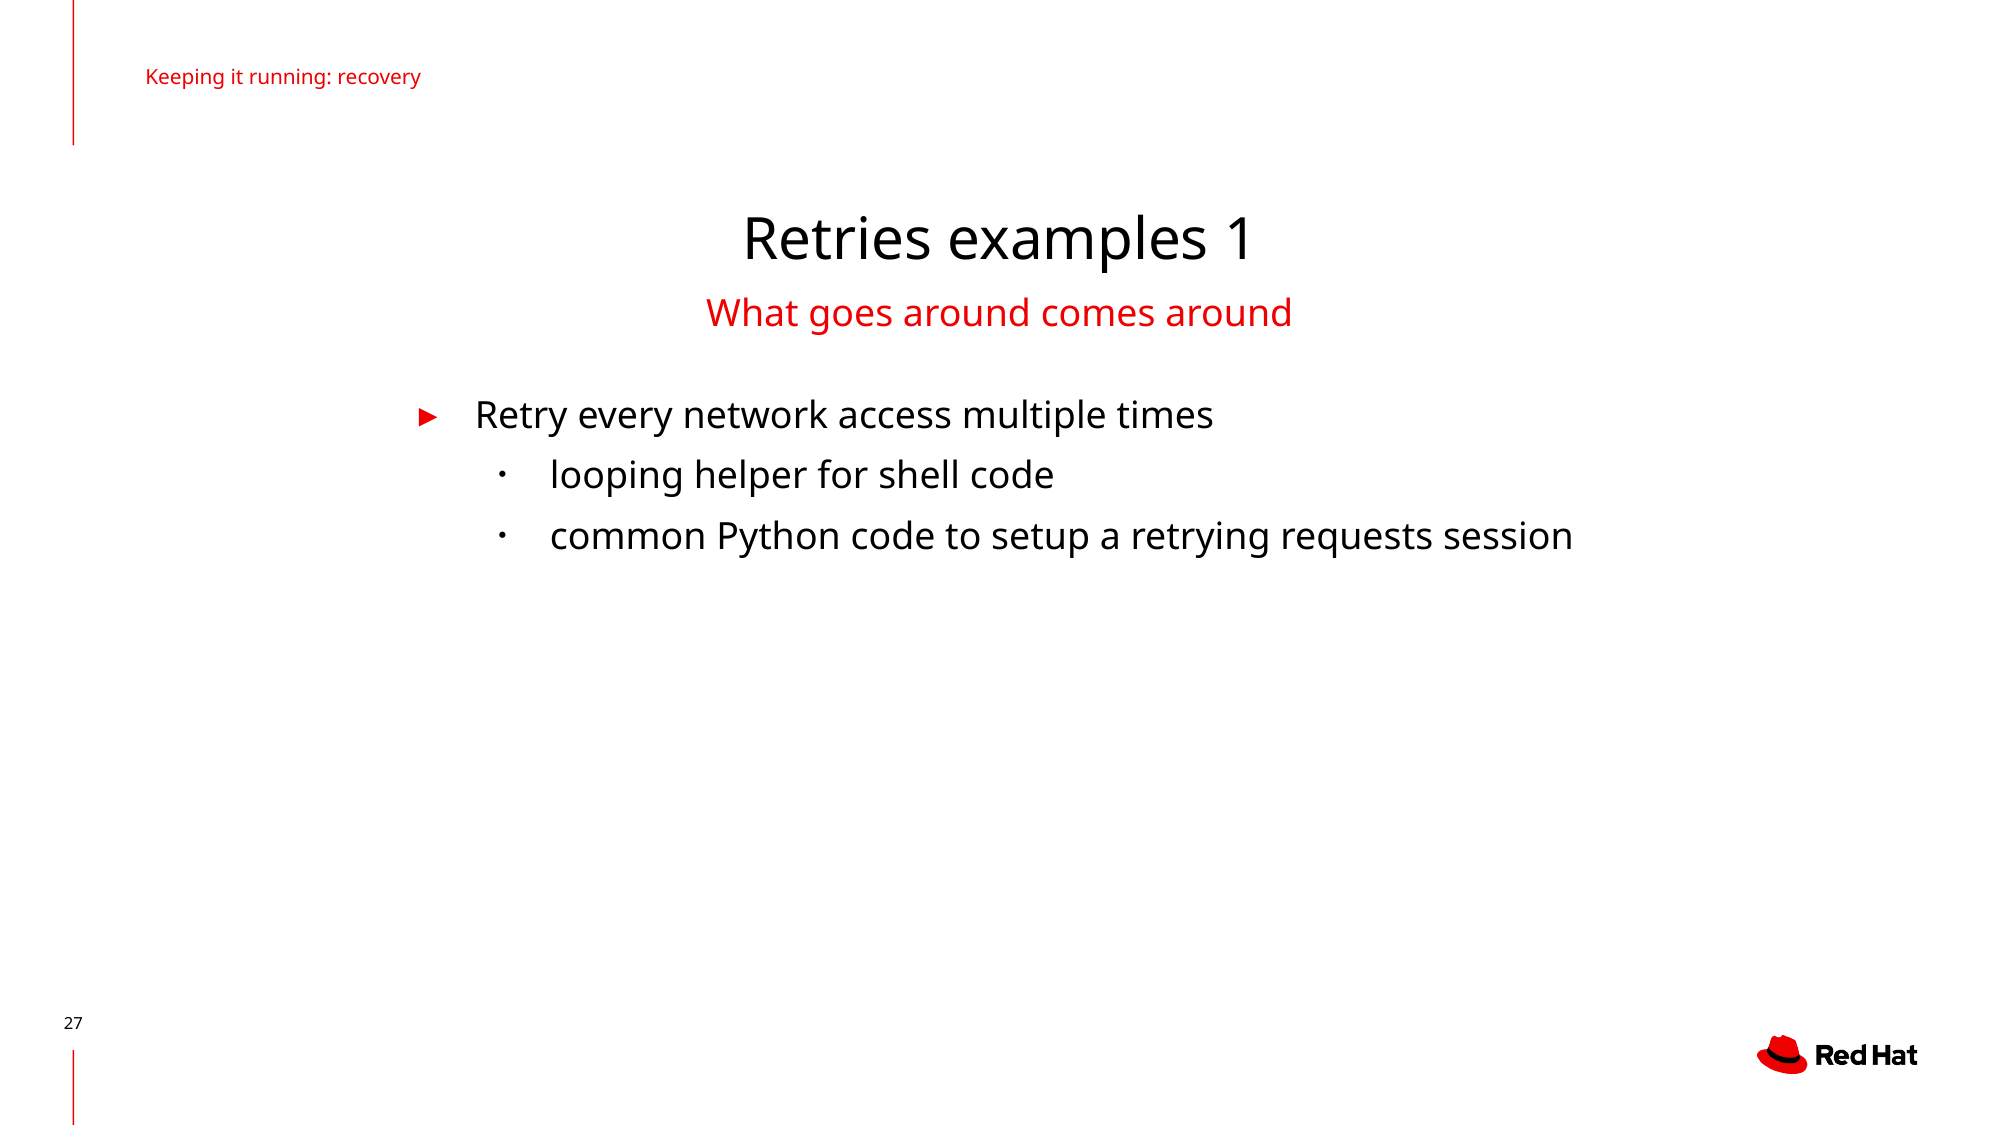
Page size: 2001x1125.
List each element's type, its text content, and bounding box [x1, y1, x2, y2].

slide_number <number> [13, 1012, 134, 1036]
title Retries examples 1 [145, 180, 1855, 271]
subtitle Keeping it running: recovery [73, 9, 919, 143]
list Retry every network access multiple times looping helper for shell code common Python code to setup a retrying requests session [399, 375, 1600, 975]
picture [1757, 1035, 1918, 1074]
subtitle What goes around comes around [145, 271, 1855, 320]
